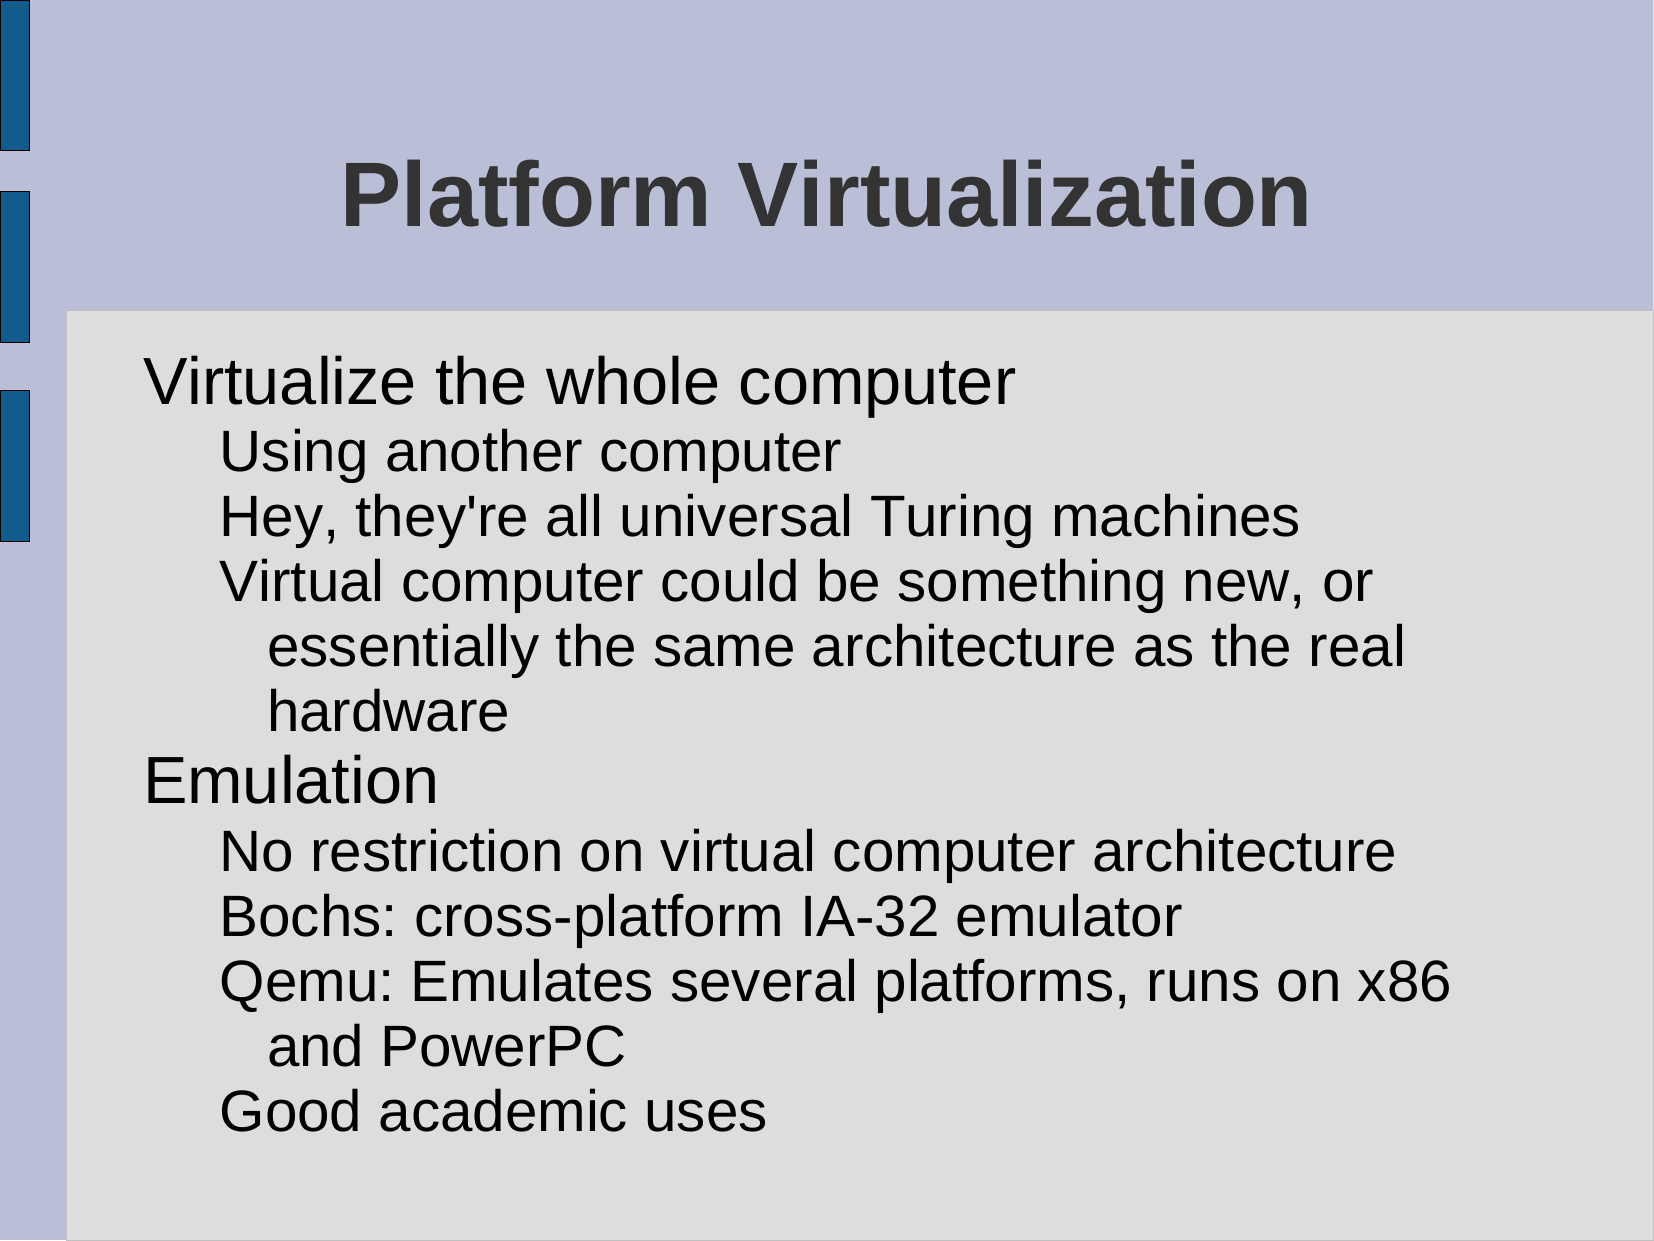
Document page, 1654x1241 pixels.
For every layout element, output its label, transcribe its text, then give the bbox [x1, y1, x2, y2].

list Virtualize the whole computer Using another computer Hey, they're all universal Turing machines Virtual computer could be something new, or essentially the same architecture as the real hardware Emulation No restriction on virtual computer architecture Bochs: cross-platform IA-32 emulator Qemu: Emulates several platforms, runs on x86 and PowerPC Good academic uses [125, 343, 1538, 1142]
title Platform Virtualization [121, 91, 1534, 299]
